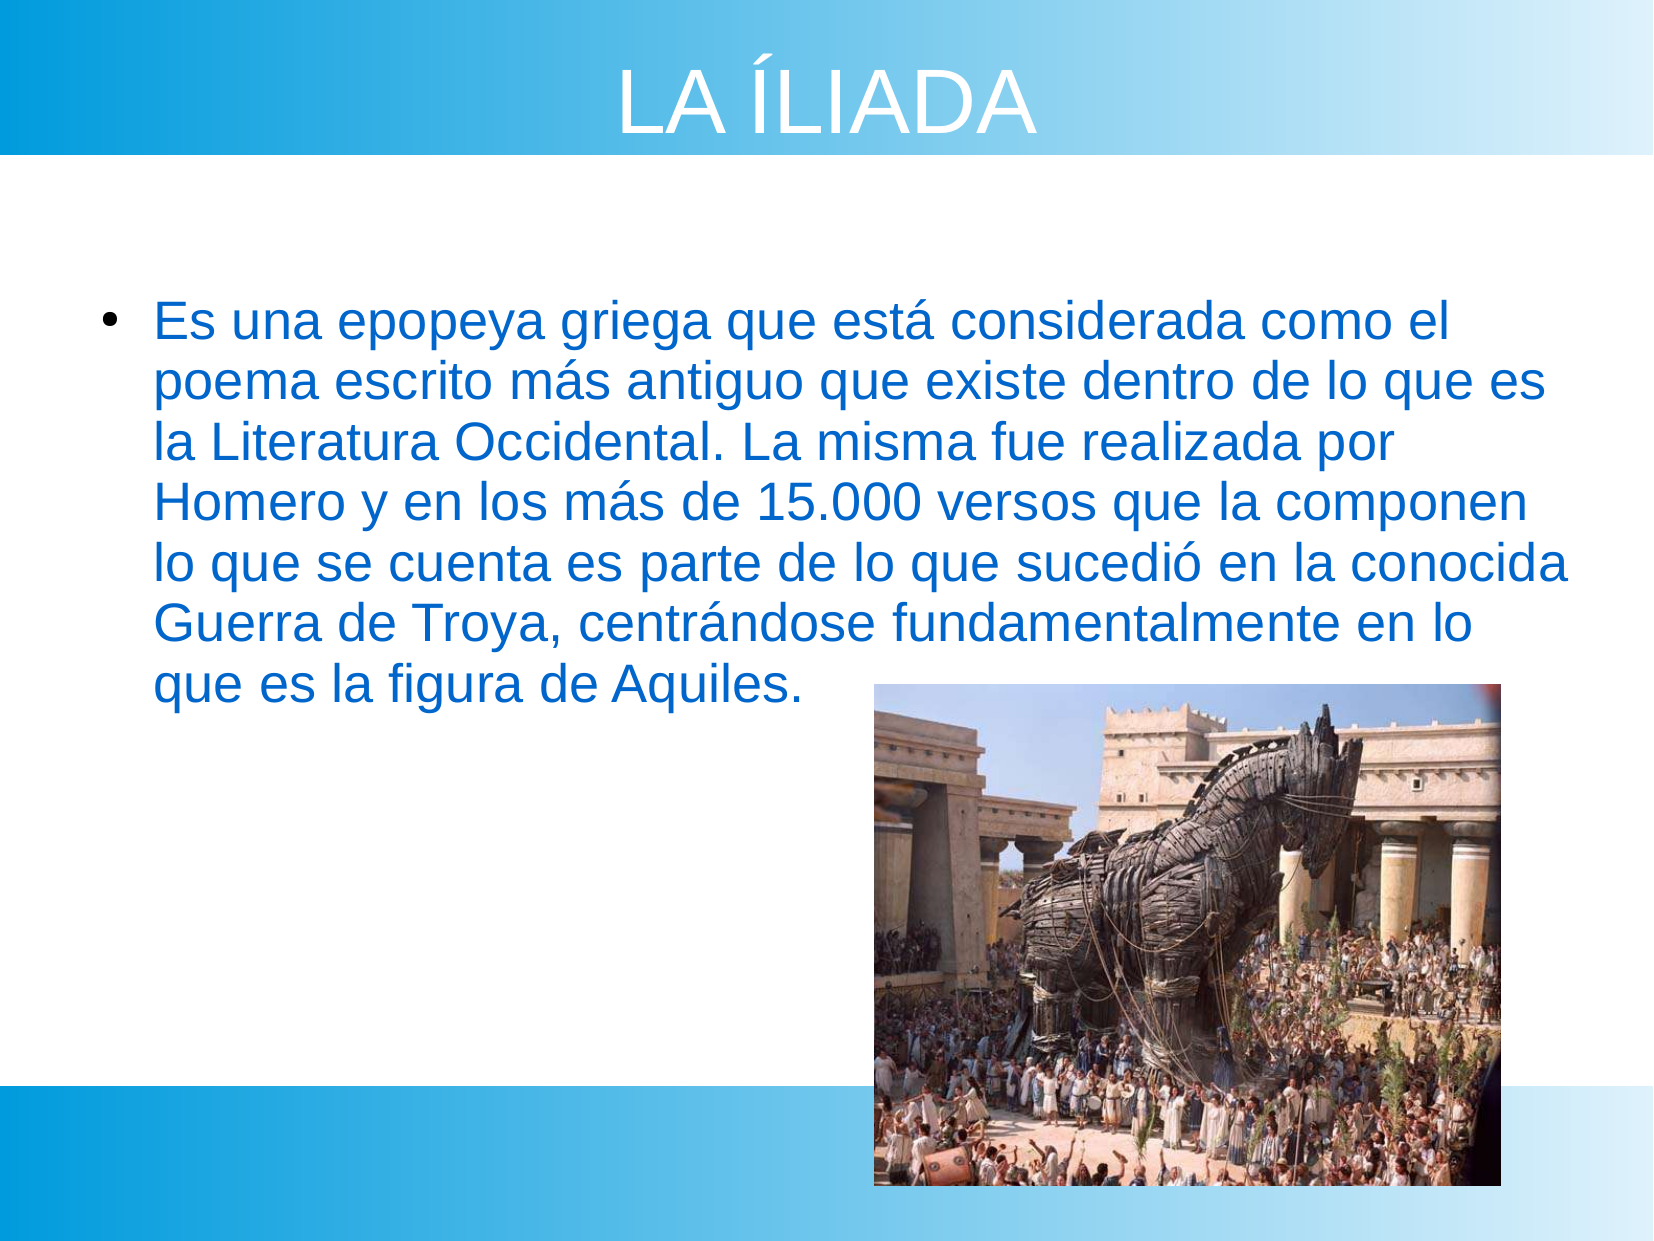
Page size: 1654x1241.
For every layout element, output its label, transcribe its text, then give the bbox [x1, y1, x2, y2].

picture [874, 684, 1501, 1186]
title LA ÍLIADA [82, 49, 1571, 155]
list Es una epopeya griega que está considerada como el poema escrito más antiguo que existe dentro de lo que es la Literatura Occidental. La misma fue realizada por Homero y en los más de 15.000 versos que la componen lo que se cuenta es parte de lo que sucedió en la conocida Guerra de Troya, centrándose fundamentalmente en lo que es la figura de Aquiles. [82, 290, 1571, 1010]
